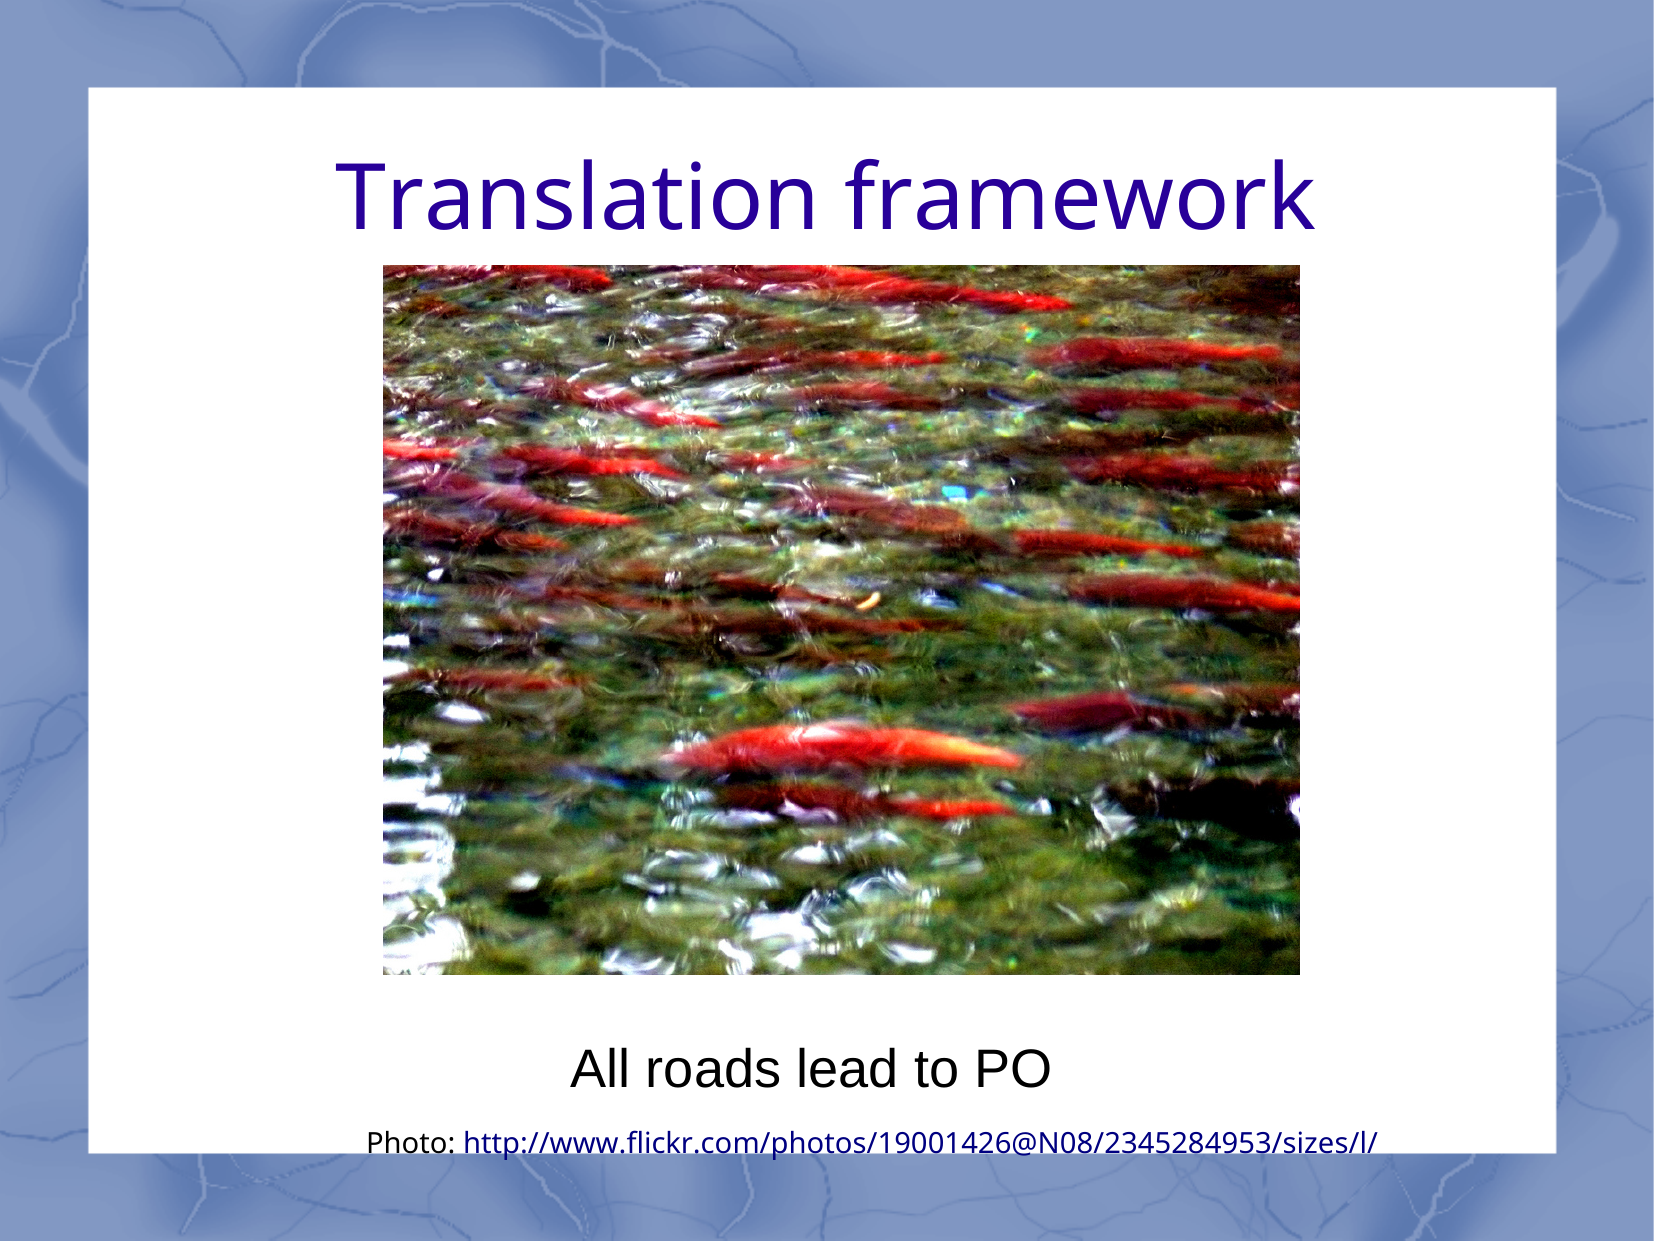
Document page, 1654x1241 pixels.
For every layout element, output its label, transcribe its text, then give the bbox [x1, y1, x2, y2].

picture [0, 0, 1654, 1241]
text_box All roads lead to PO [147, 1031, 1477, 1114]
title Translation framework [118, 90, 1536, 298]
text_box Photo: http://www.flickr.com/photos/19001426@N08/2345284953/sizes/l/ [295, 1122, 1553, 1168]
